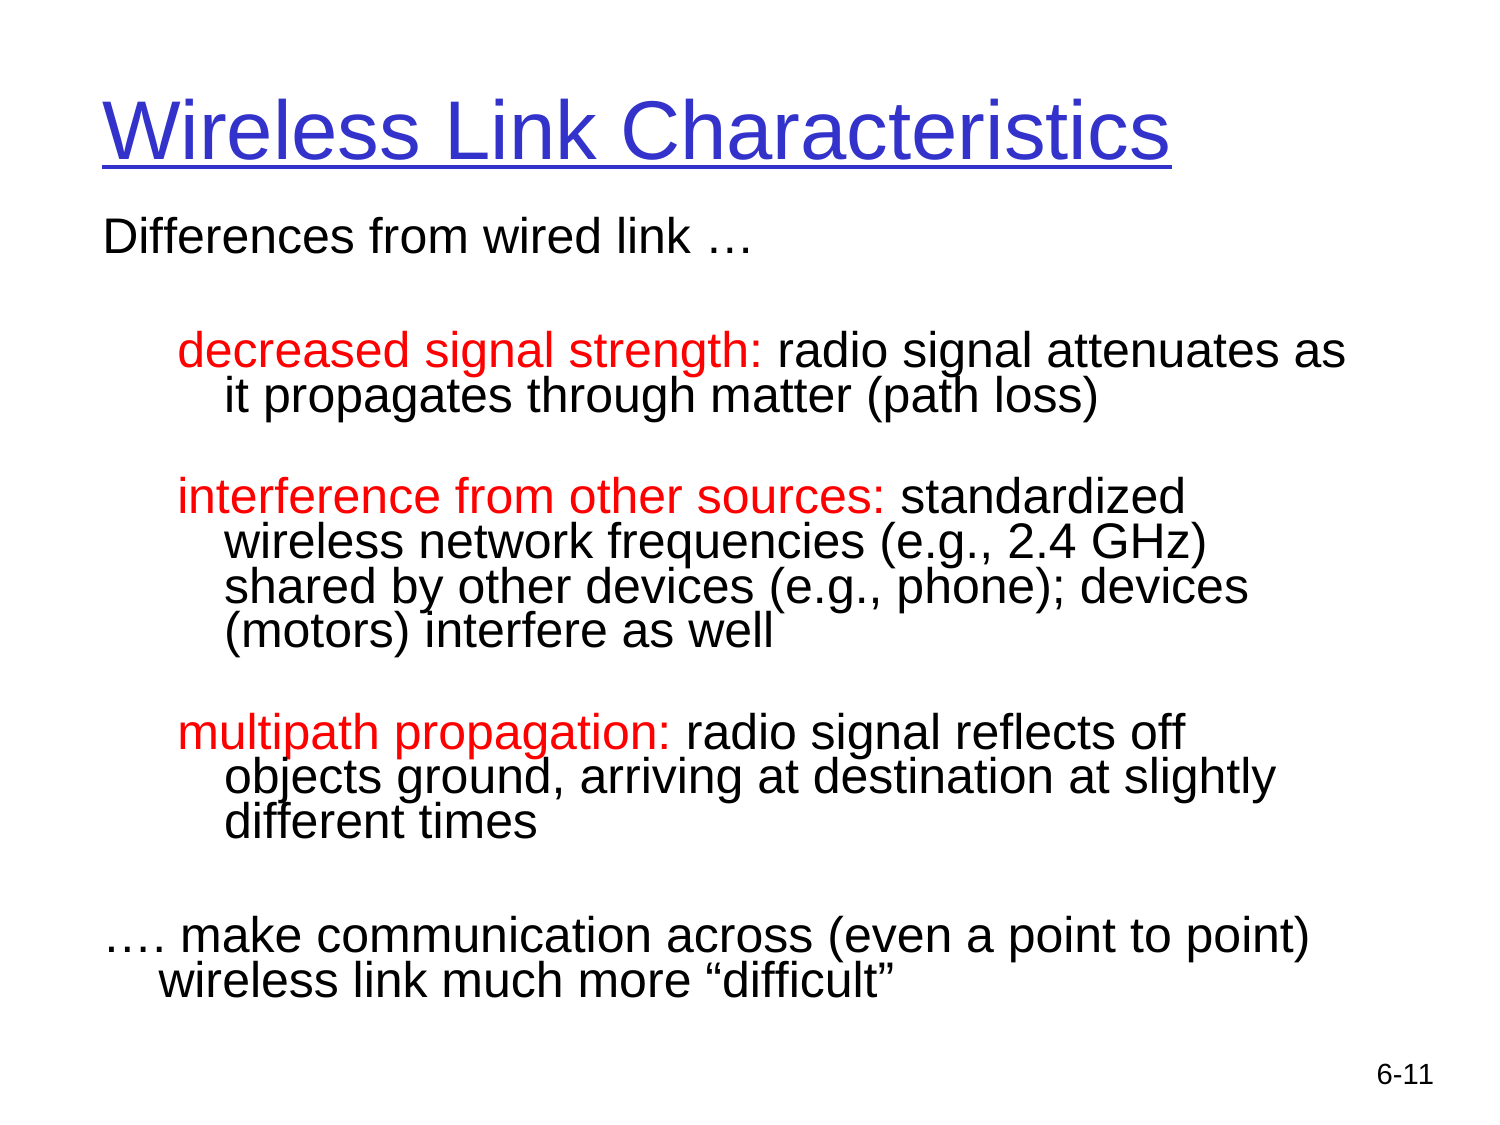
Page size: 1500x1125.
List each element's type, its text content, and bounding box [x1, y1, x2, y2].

title Wireless Link Characteristics [87, 37, 1363, 210]
list Differences from wired link … decreased signal strength: radio signal attenuates as it propagates through matter (path loss) interference from other sources: standardized wireless network frequencies (e.g., 2.4 GHz) shared by other devices (e.g., phone); devices (motors) interfere as well multipath propagation: radio signal reflects off objects ground, arriving at destination at slightly different times …. make communication across (even a point to point) wireless link much more “difficult” [87, 210, 1363, 1083]
